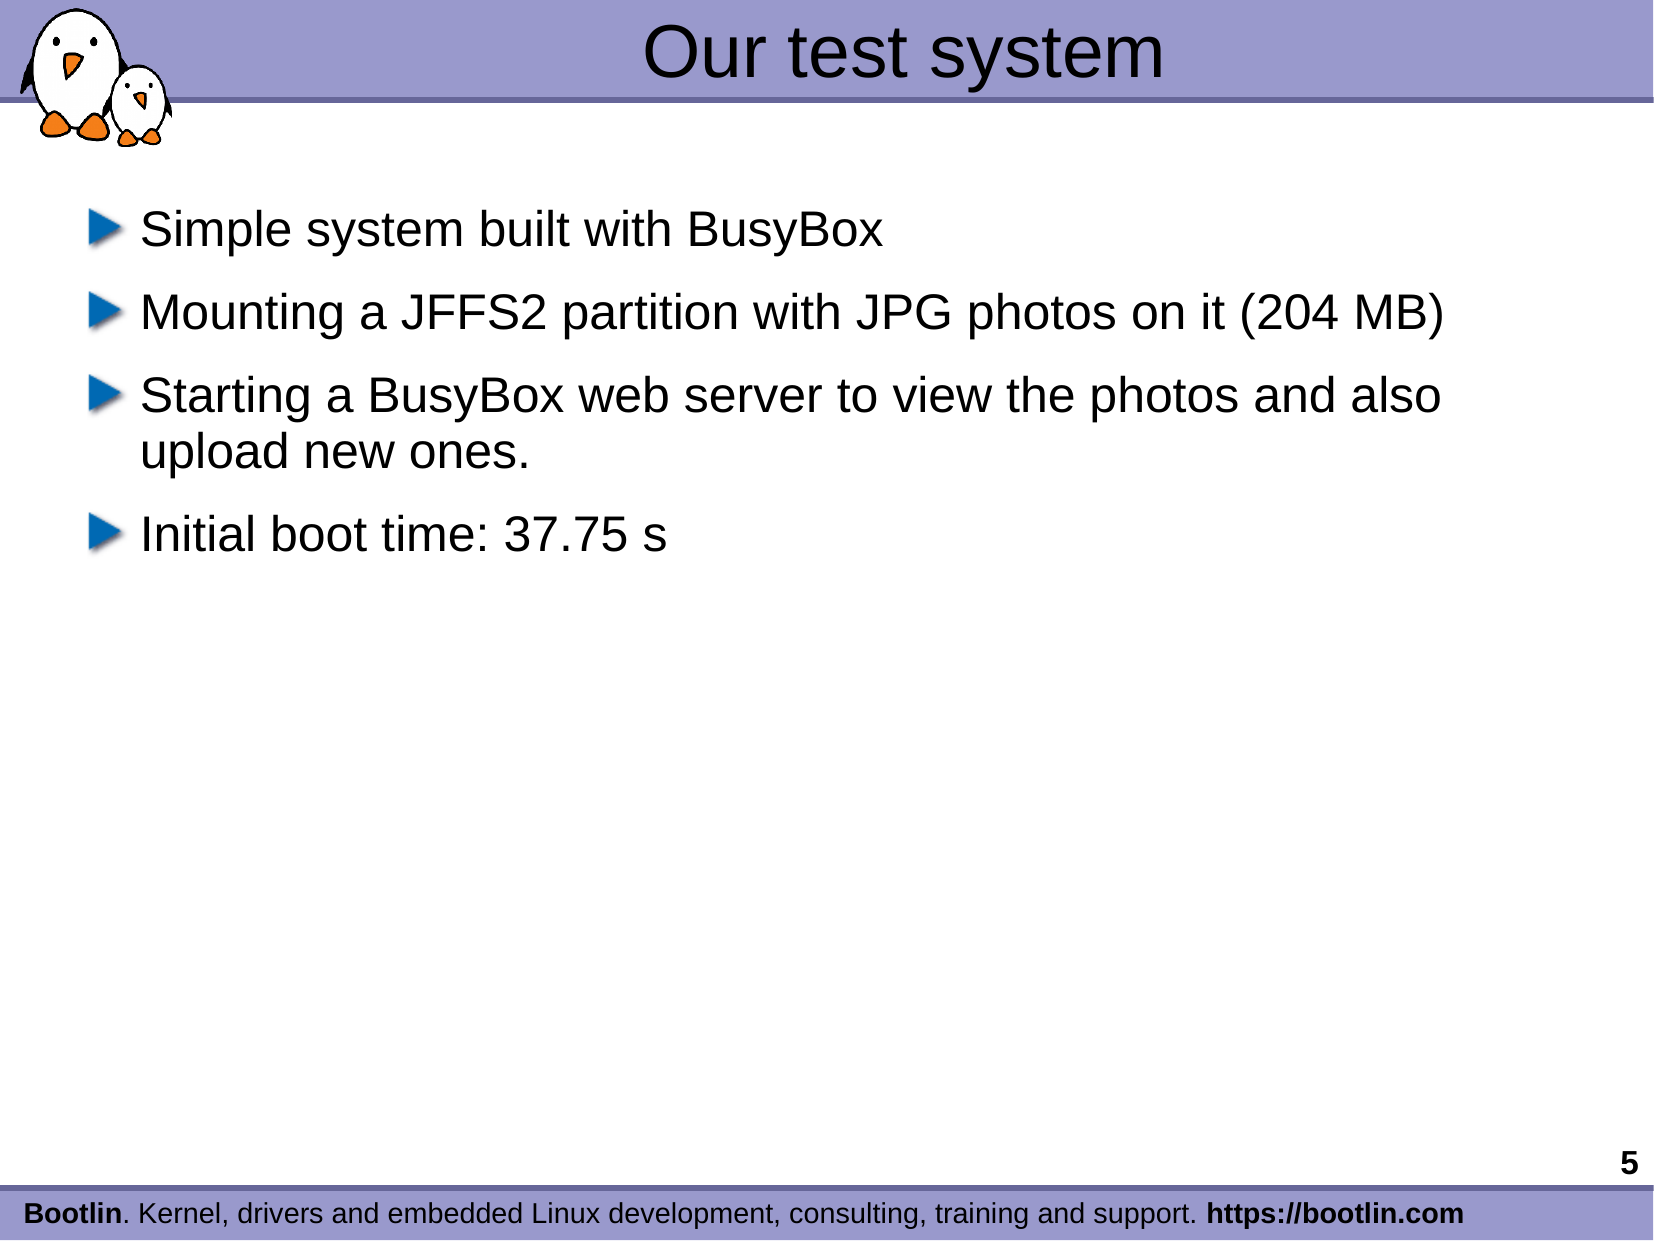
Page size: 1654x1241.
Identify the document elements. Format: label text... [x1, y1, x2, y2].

picture [20, 8, 172, 147]
list Simple system built with BusyBox Mounting a JFFS2 partition with JPG photos on it (204 MB) Starting a BusyBox web server to view the photos and also upload new ones. Initial boot time: 37.75 s [68, 201, 1592, 1118]
title Our test system [178, 5, 1631, 97]
